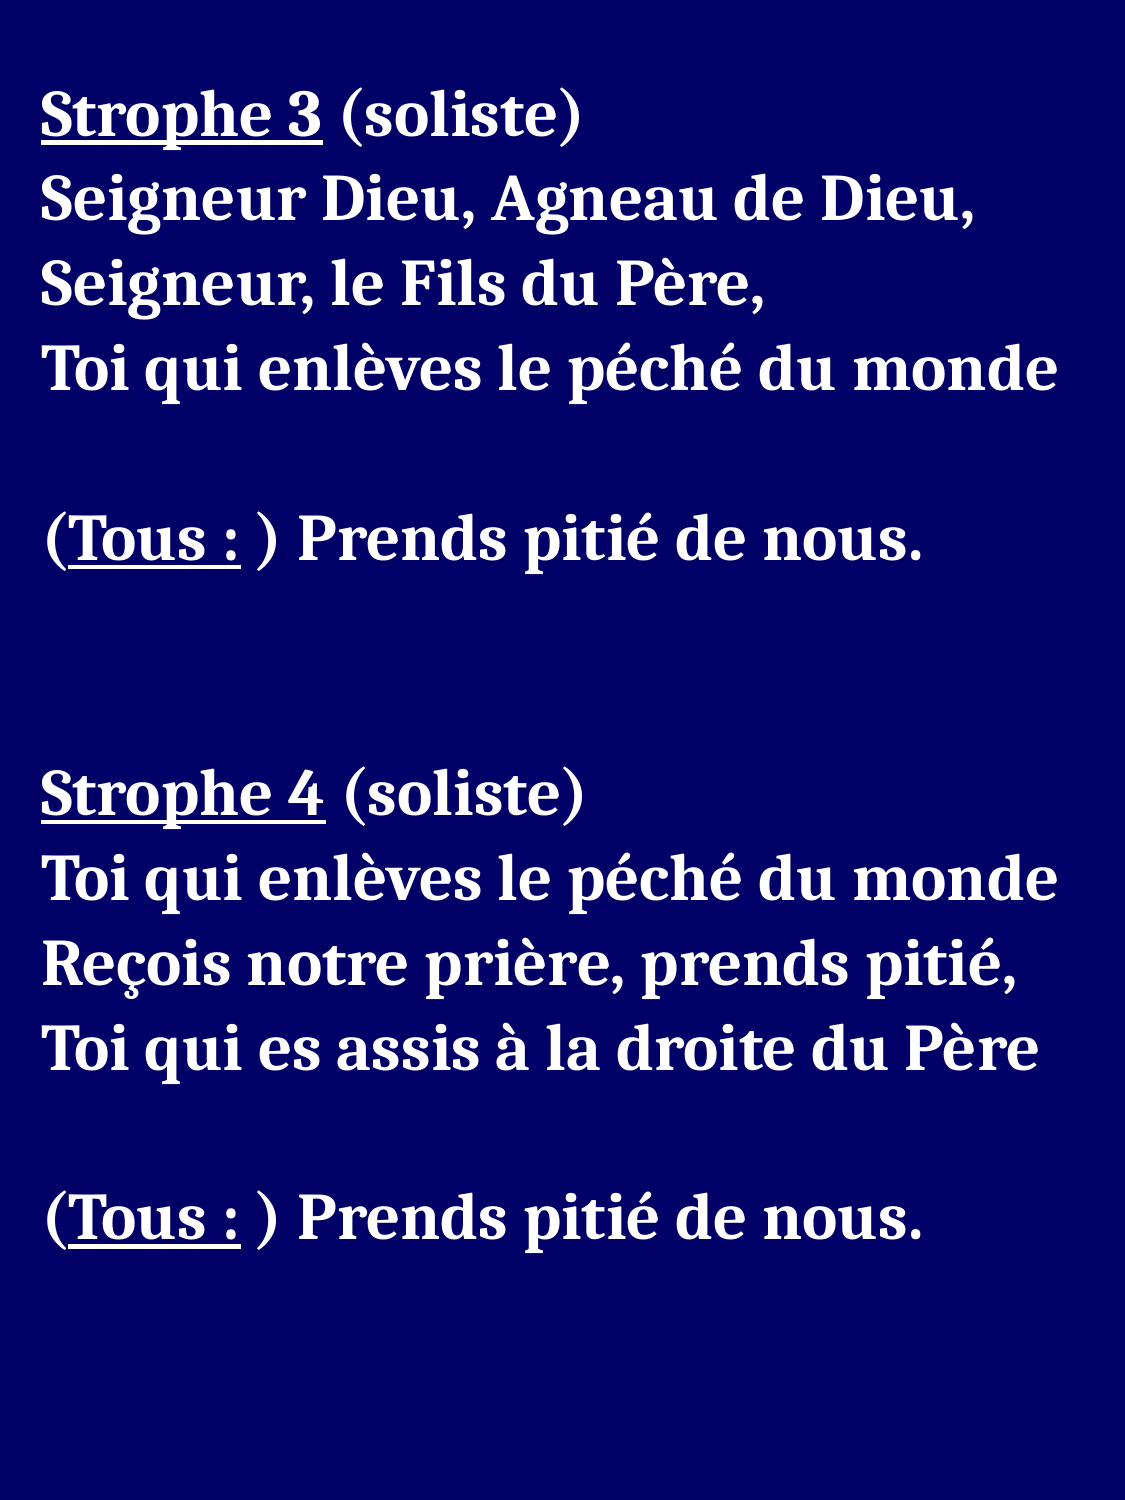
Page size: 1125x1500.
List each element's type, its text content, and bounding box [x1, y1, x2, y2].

text_box Strophe 3 (soliste) Seigneur Dieu, Agneau de Dieu, Seigneur, le Fils du Père, Toi qui enlèves le péché du monde (Tous : ) Prends pitié de nous. Strophe 4 (soliste) Toi qui enlèves le péché du monde Reçois notre prière, prends pitié, Toi qui es assis à la droite du Père (Tous : ) Prends pitié de nous. [23, 70, 1125, 1194]
